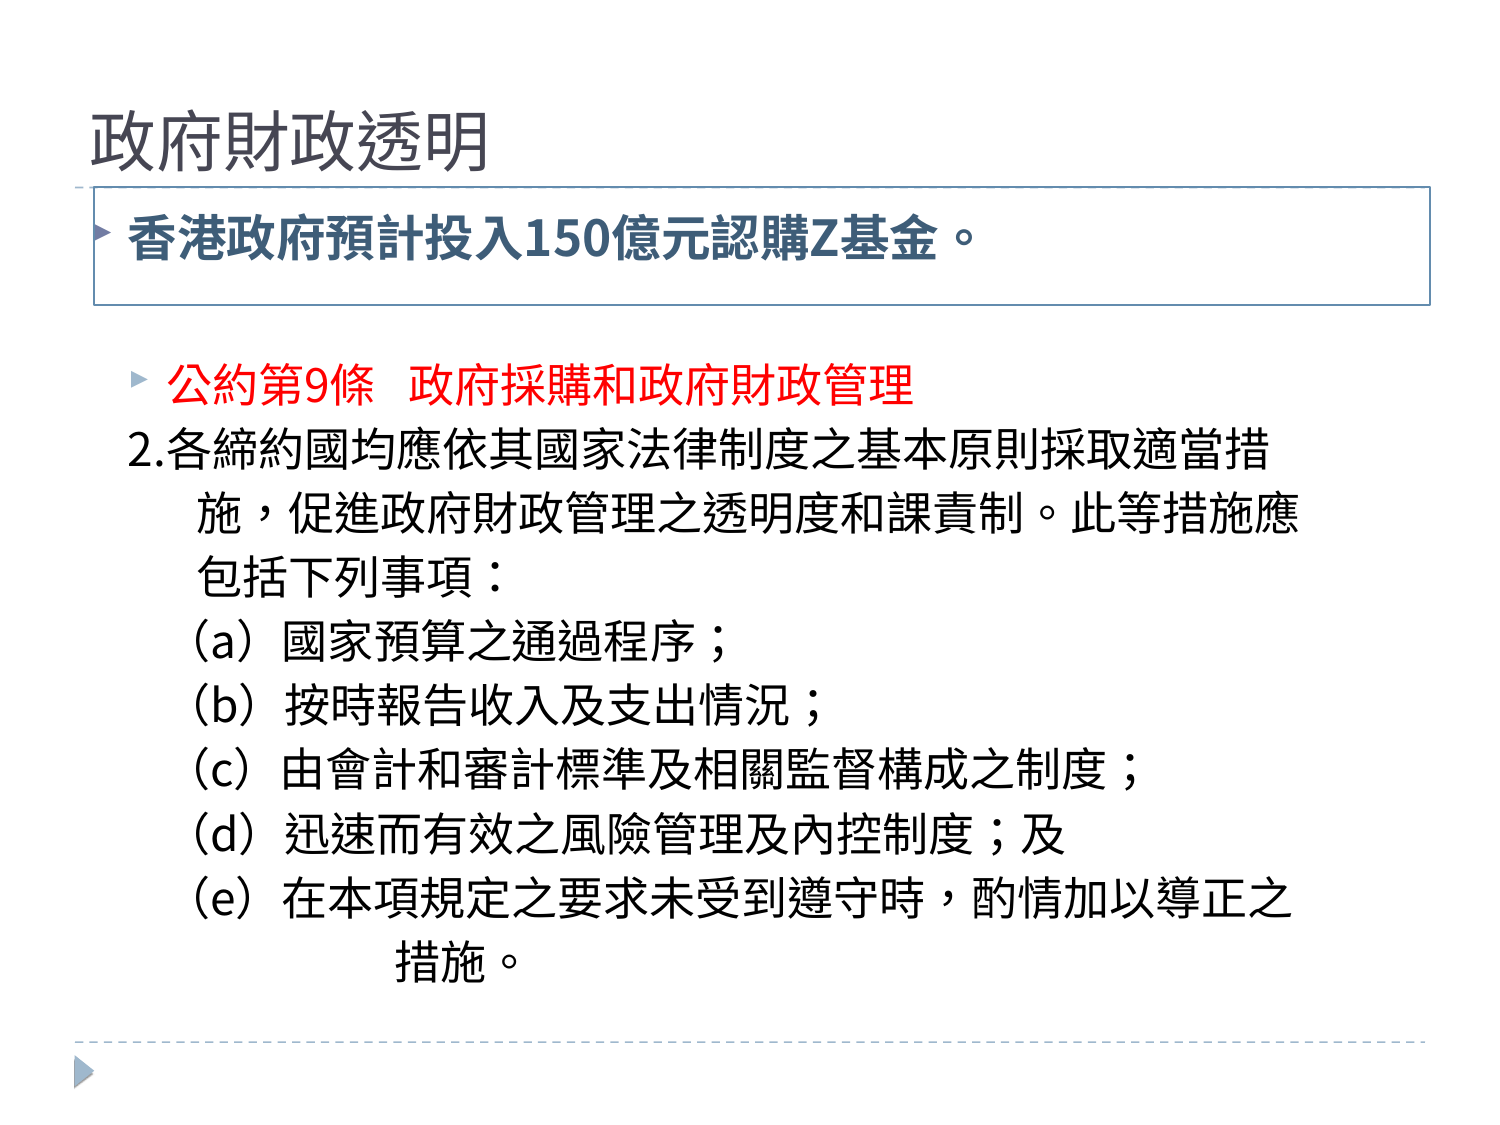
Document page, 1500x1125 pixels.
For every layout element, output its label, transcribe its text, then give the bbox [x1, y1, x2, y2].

list 香港政府預計投入150億元認購Z基金。 公約第9條 政府採購和政府財政管理 2.各締約國均應依其國家法律制度之基本原則採取適當措 施，促進政府財政管理之透明度和課責制。此等措施應 包括下列事項： （a）國家預算之通過程序； （b）按時報告收入及支出情況； （c）由會計和審計標準及相關監督構成之制度； （d）迅速而有效之風險管理及內控制度；及 （e）在本項規定之要求未受到遵守時，酌情加以導正之 措施。 [95, 200, 1425, 304]
list 香港政府預計投入150億元認購Z基金。 公約第9條 政府採購和政府財政管理 2.各締約國均應依其國家法律制度之基本原則採取適當措 施，促進政府財政管理之透明度和課責制。此等措施應 包括下列事項： （a）國家預算之通過程序； （b）按時報告收入及支出情況； （c）由會計和審計標準及相關監督構成之制度； （d）迅速而有效之風險管理及內控制度；及 （e）在本項規定之要求未受到遵守時，酌情加以導正之 措施。 [75, 200, 1425, 1010]
title 政府財政透明 [75, 24, 1425, 188]
